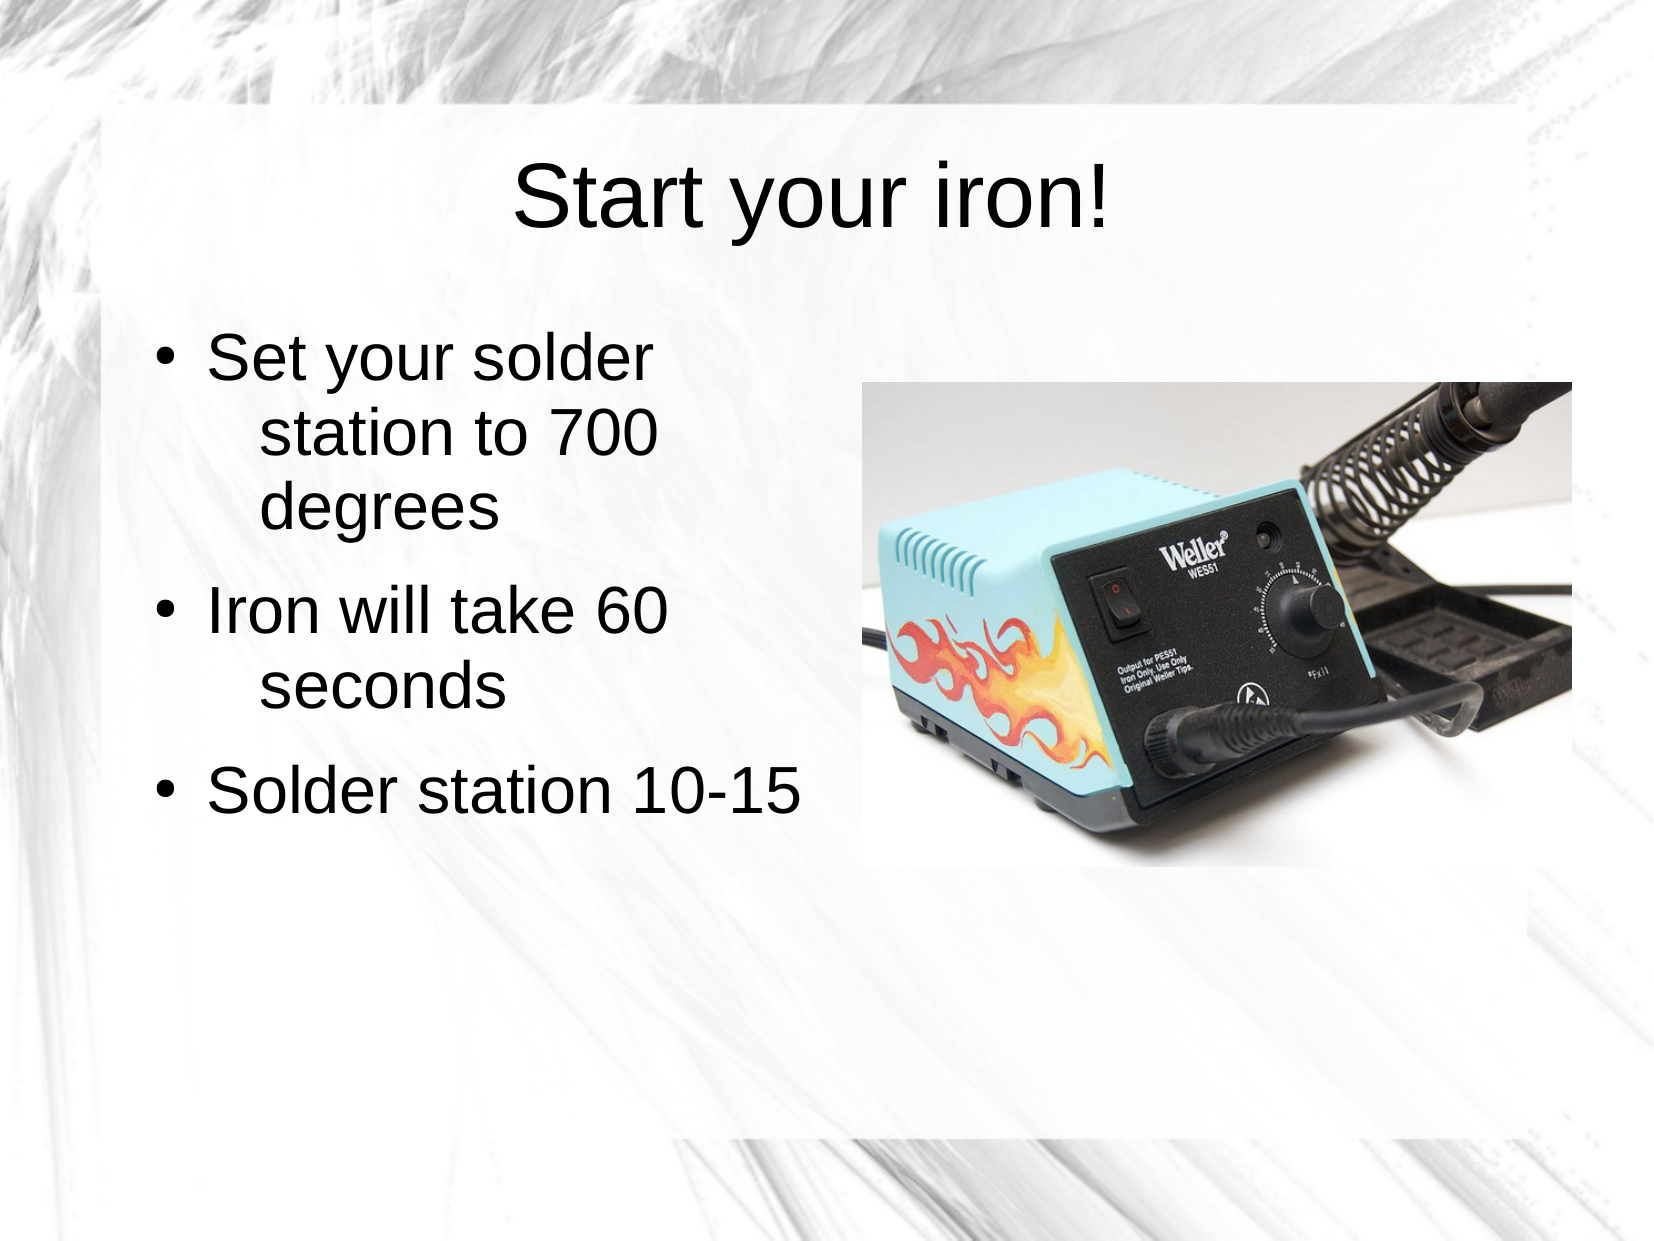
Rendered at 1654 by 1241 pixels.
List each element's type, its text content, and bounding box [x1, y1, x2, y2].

picture [0, 0, 1654, 1241]
list Set your solder station to 700 degrees Iron will take 60 seconds Solder station 10-15 [118, 319, 827, 931]
title Start your iron! [118, 119, 1506, 273]
